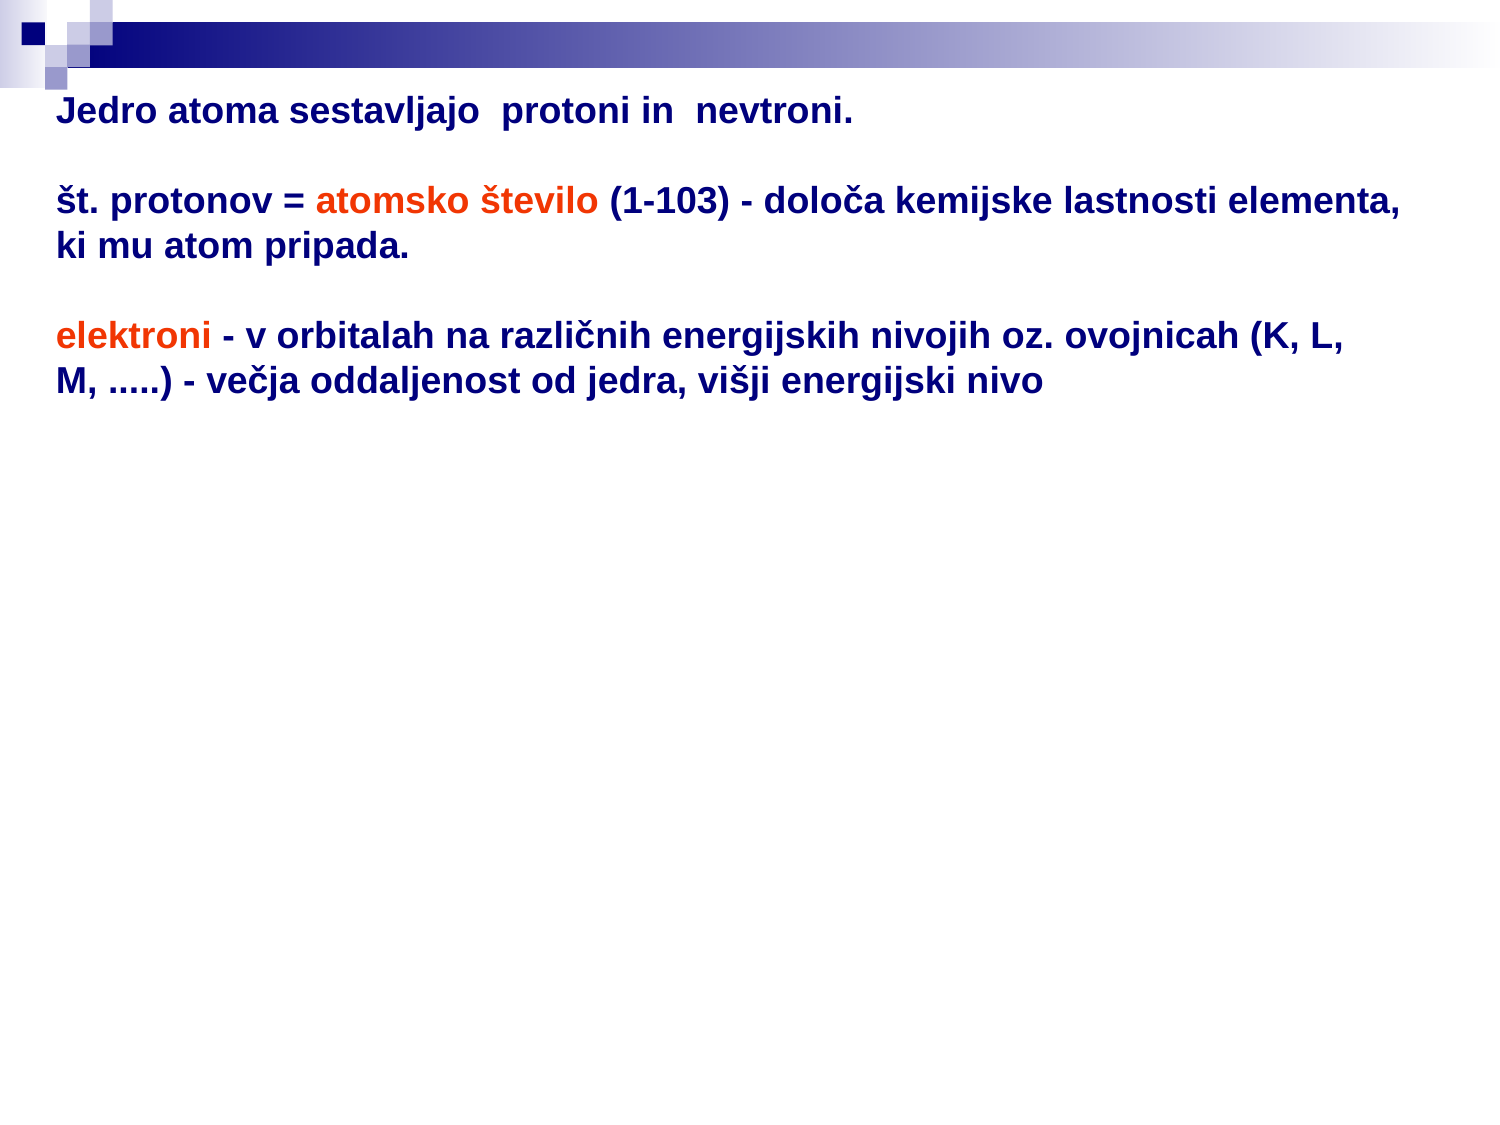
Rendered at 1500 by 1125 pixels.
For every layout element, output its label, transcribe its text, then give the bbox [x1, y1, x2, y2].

text_box Jedro atoma sestavljajo protoni in nevtroni. št. protonov = atomsko število (1-103) - določa kemijske lastnosti elementa, ki mu atom pripada. elektroni - v orbitalah na različnih energijskih nivojih oz. ovojnicah (K, L, M, .....) - večja oddaljenost od jedra, višji energijski nivo [41, 78, 1456, 454]
